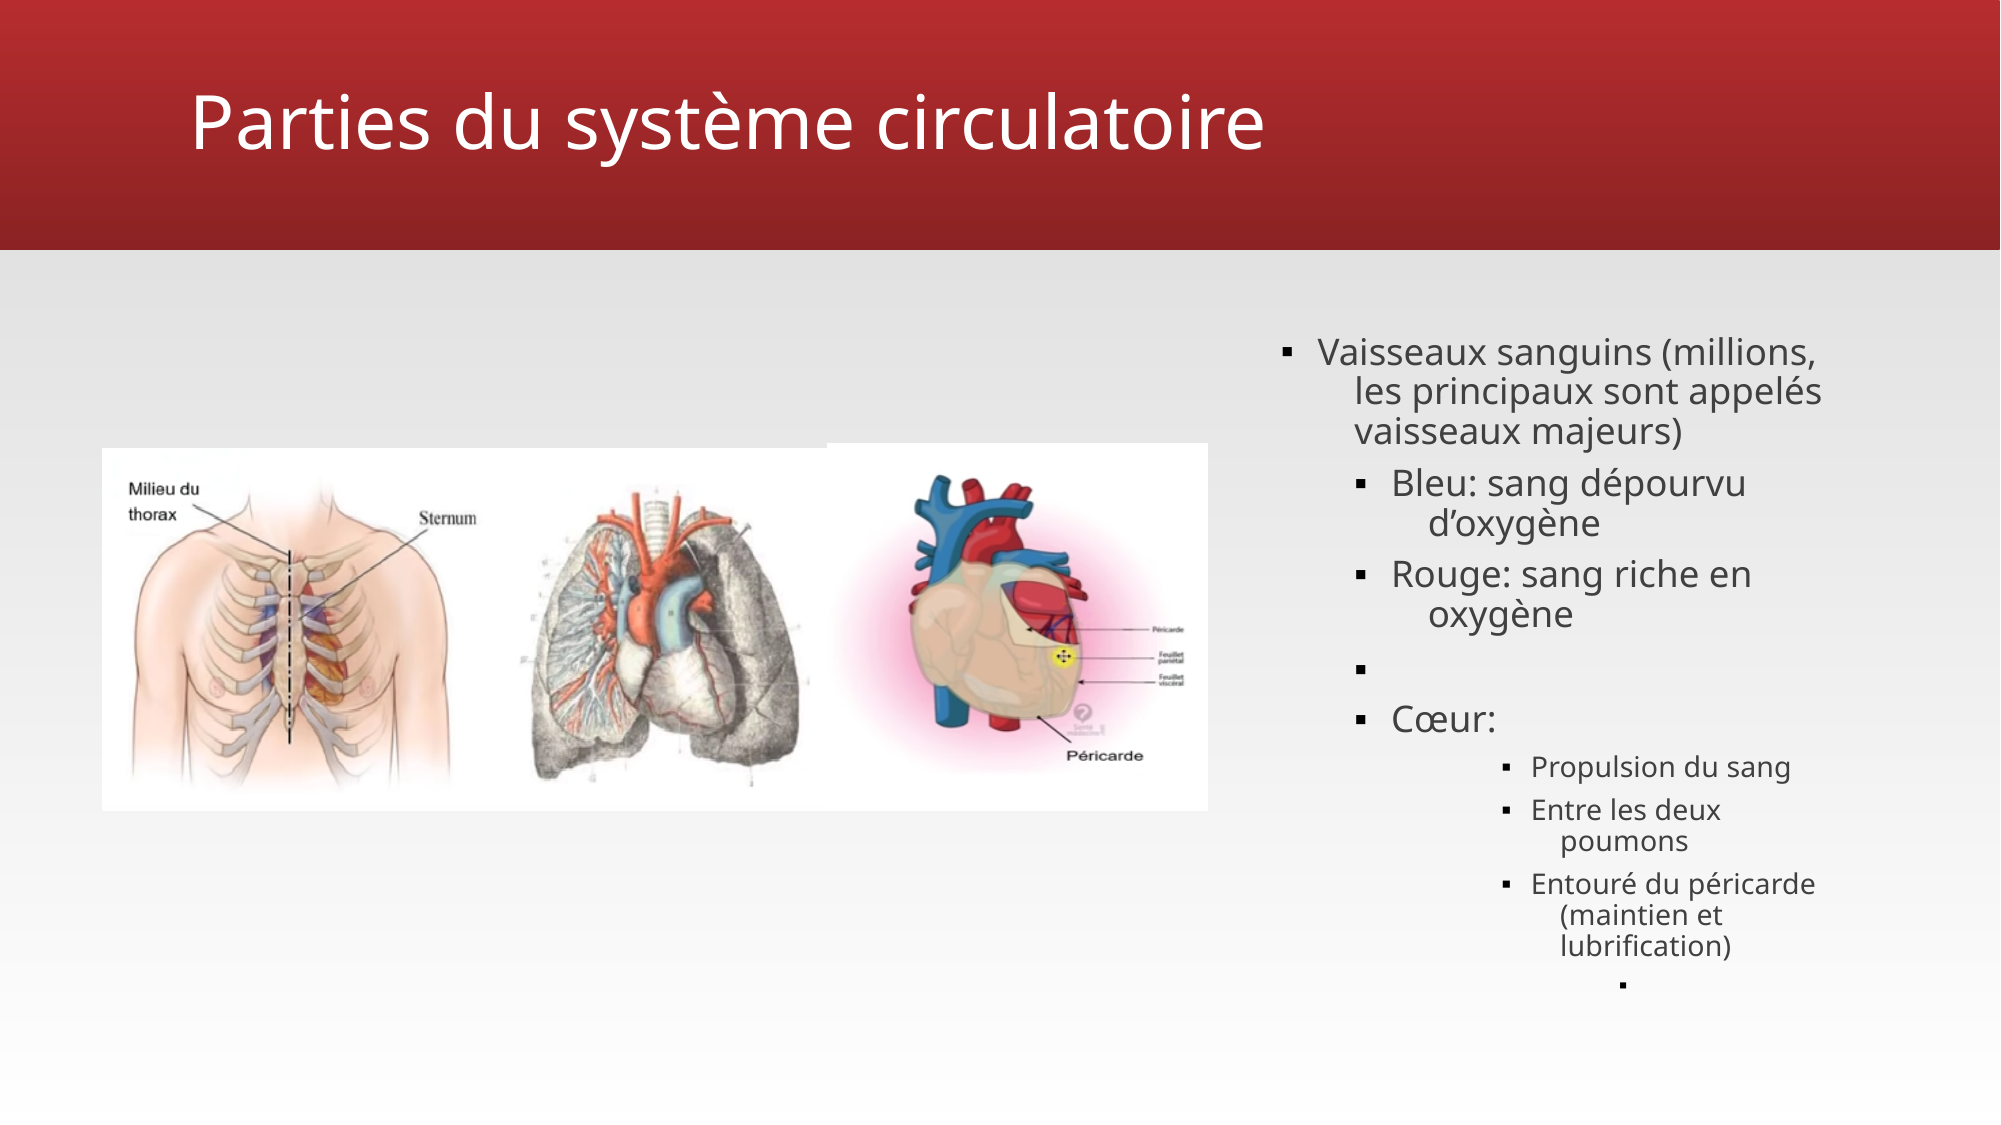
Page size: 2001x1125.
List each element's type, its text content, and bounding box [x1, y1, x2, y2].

picture [102, 443, 1208, 811]
list Vaisseaux sanguins (millions, les principaux sont appelés vaisseaux majeurs) Bleu: sang dépourvu d’oxygène Rouge: sang riche en oxygène Cœur: Propulsion du sang Entre les deux poumons Entouré du péricarde (maintien et lubrification) [1265, 326, 1839, 1000]
title Parties du système circulatoire [174, 16, 1825, 234]
